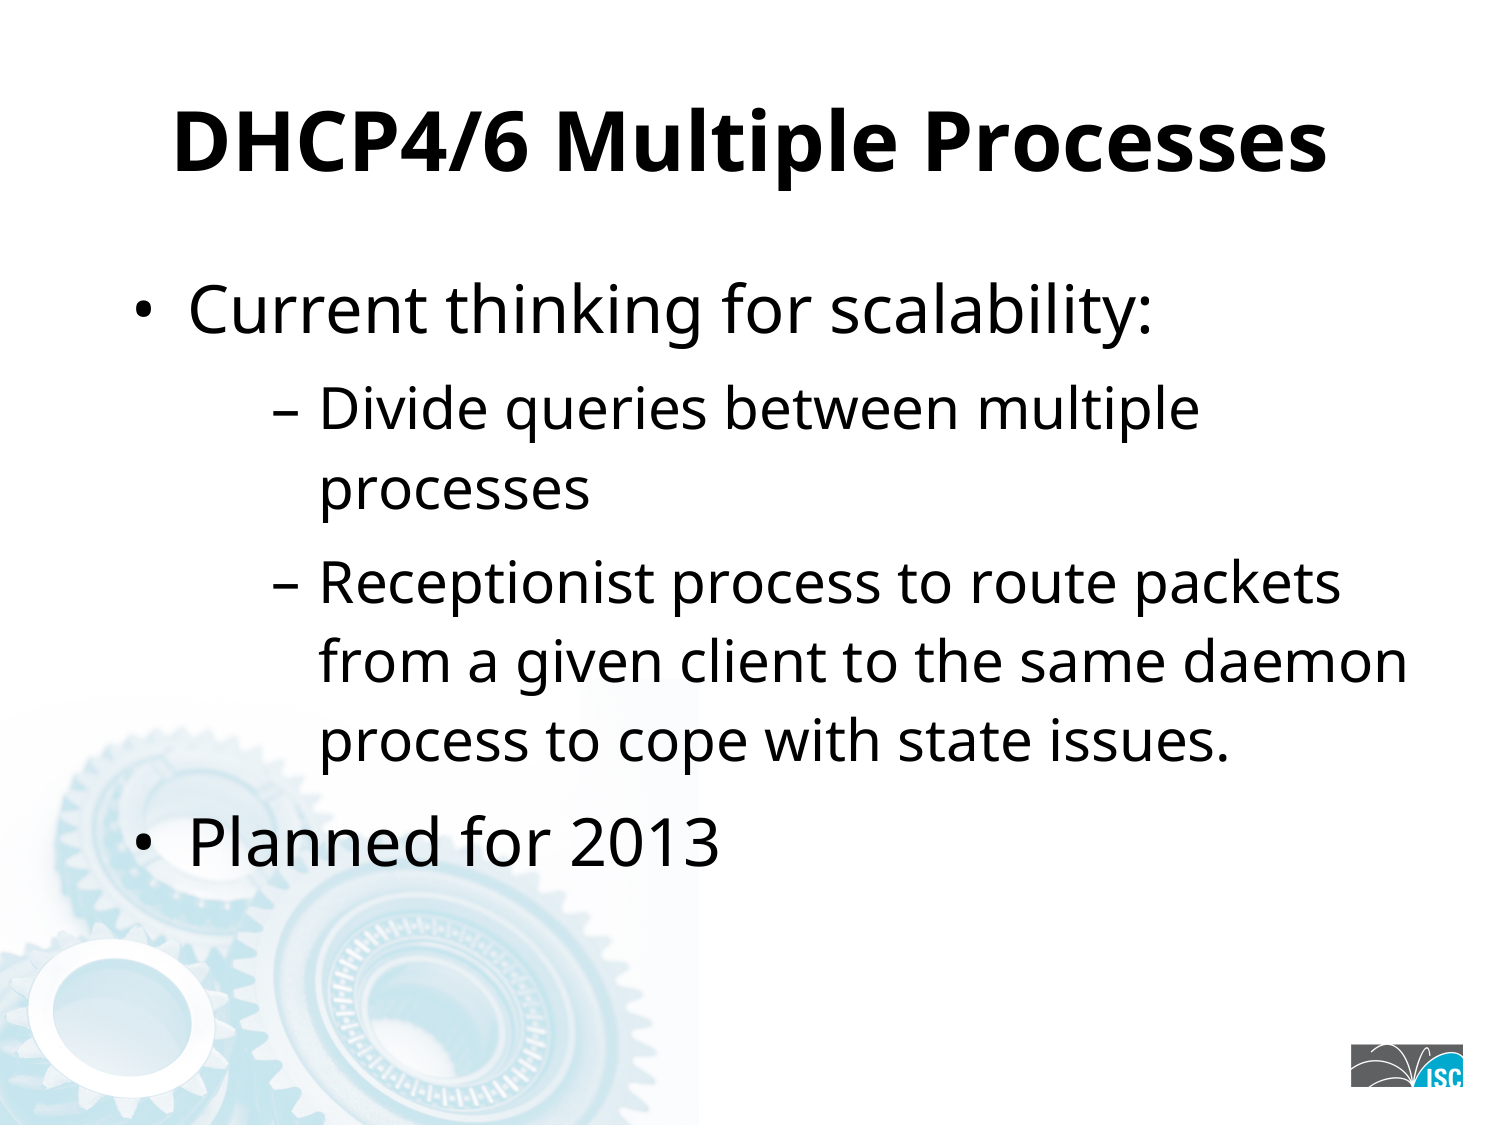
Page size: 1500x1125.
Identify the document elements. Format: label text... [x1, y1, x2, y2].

title DHCP4/6 Multiple Processes [75, 38, 1426, 240]
picture [0, 0, 1500, 1125]
list Current thinking for scalability: Divide queries between multiple processes Receptionist process to route packets from a given client to the same daemon process to cope with state issues. Planned for 2013 [75, 262, 1426, 991]
